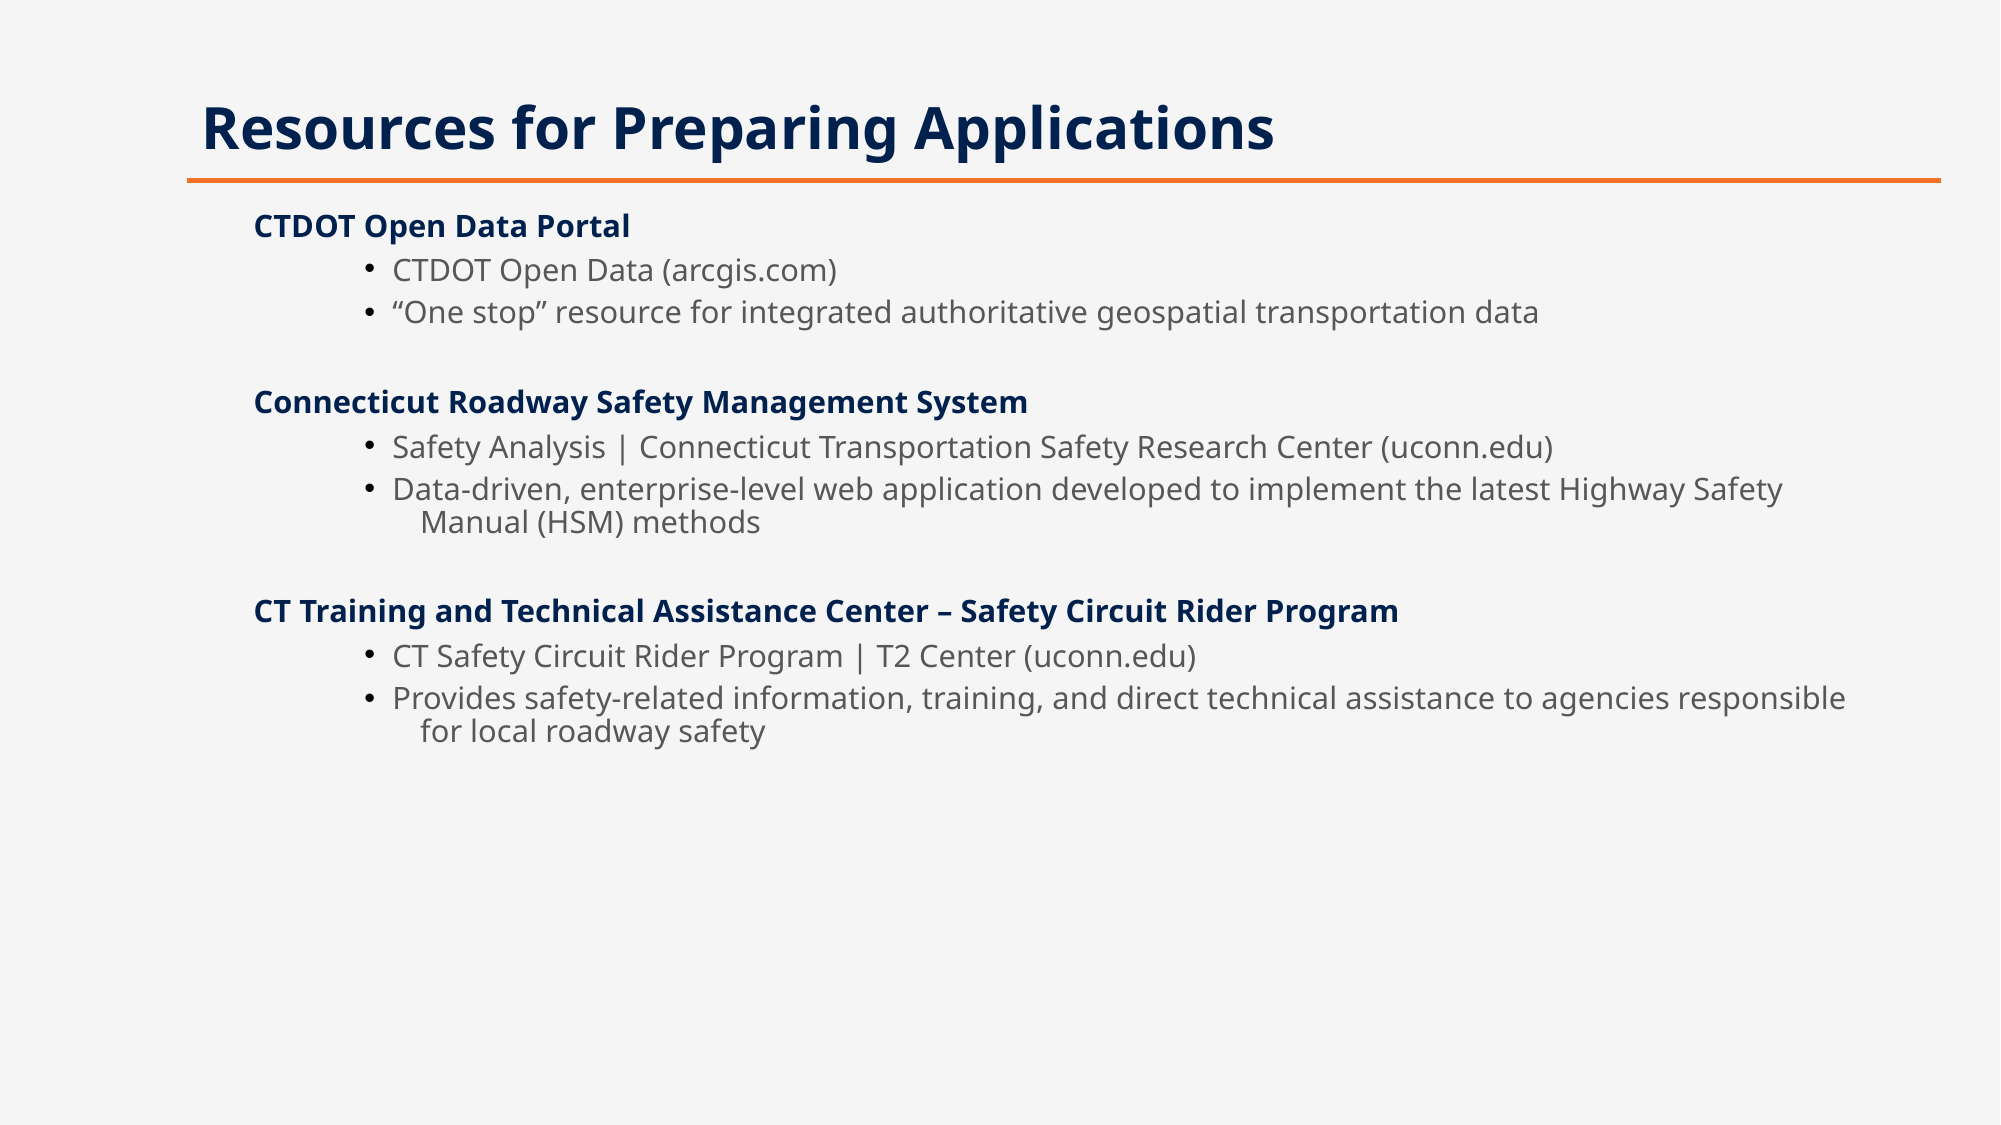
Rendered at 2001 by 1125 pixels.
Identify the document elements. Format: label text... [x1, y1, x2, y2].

title Resources for Preparing Applications [186, 73, 2000, 179]
list CTDOT Open Data Portal CTDOT Open Data (arcgis.com) “One stop” resource for integrated authoritative geospatial transportation data Connecticut Roadway Safety Management System Safety Analysis | Connecticut Transportation Safety Research Center (uconn.edu) Data-driven, enterprise-level web application developed to implement the latest Highway Safety Manual (HSM) methods CT Training and Technical Assistance Center – Safety Circuit Rider Program CT Safety Circuit Rider Program | T2 Center (uconn.edu) Provides safety-related information, training, and direct technical assistance to agencies responsible for local roadway safety [238, 202, 1892, 763]
